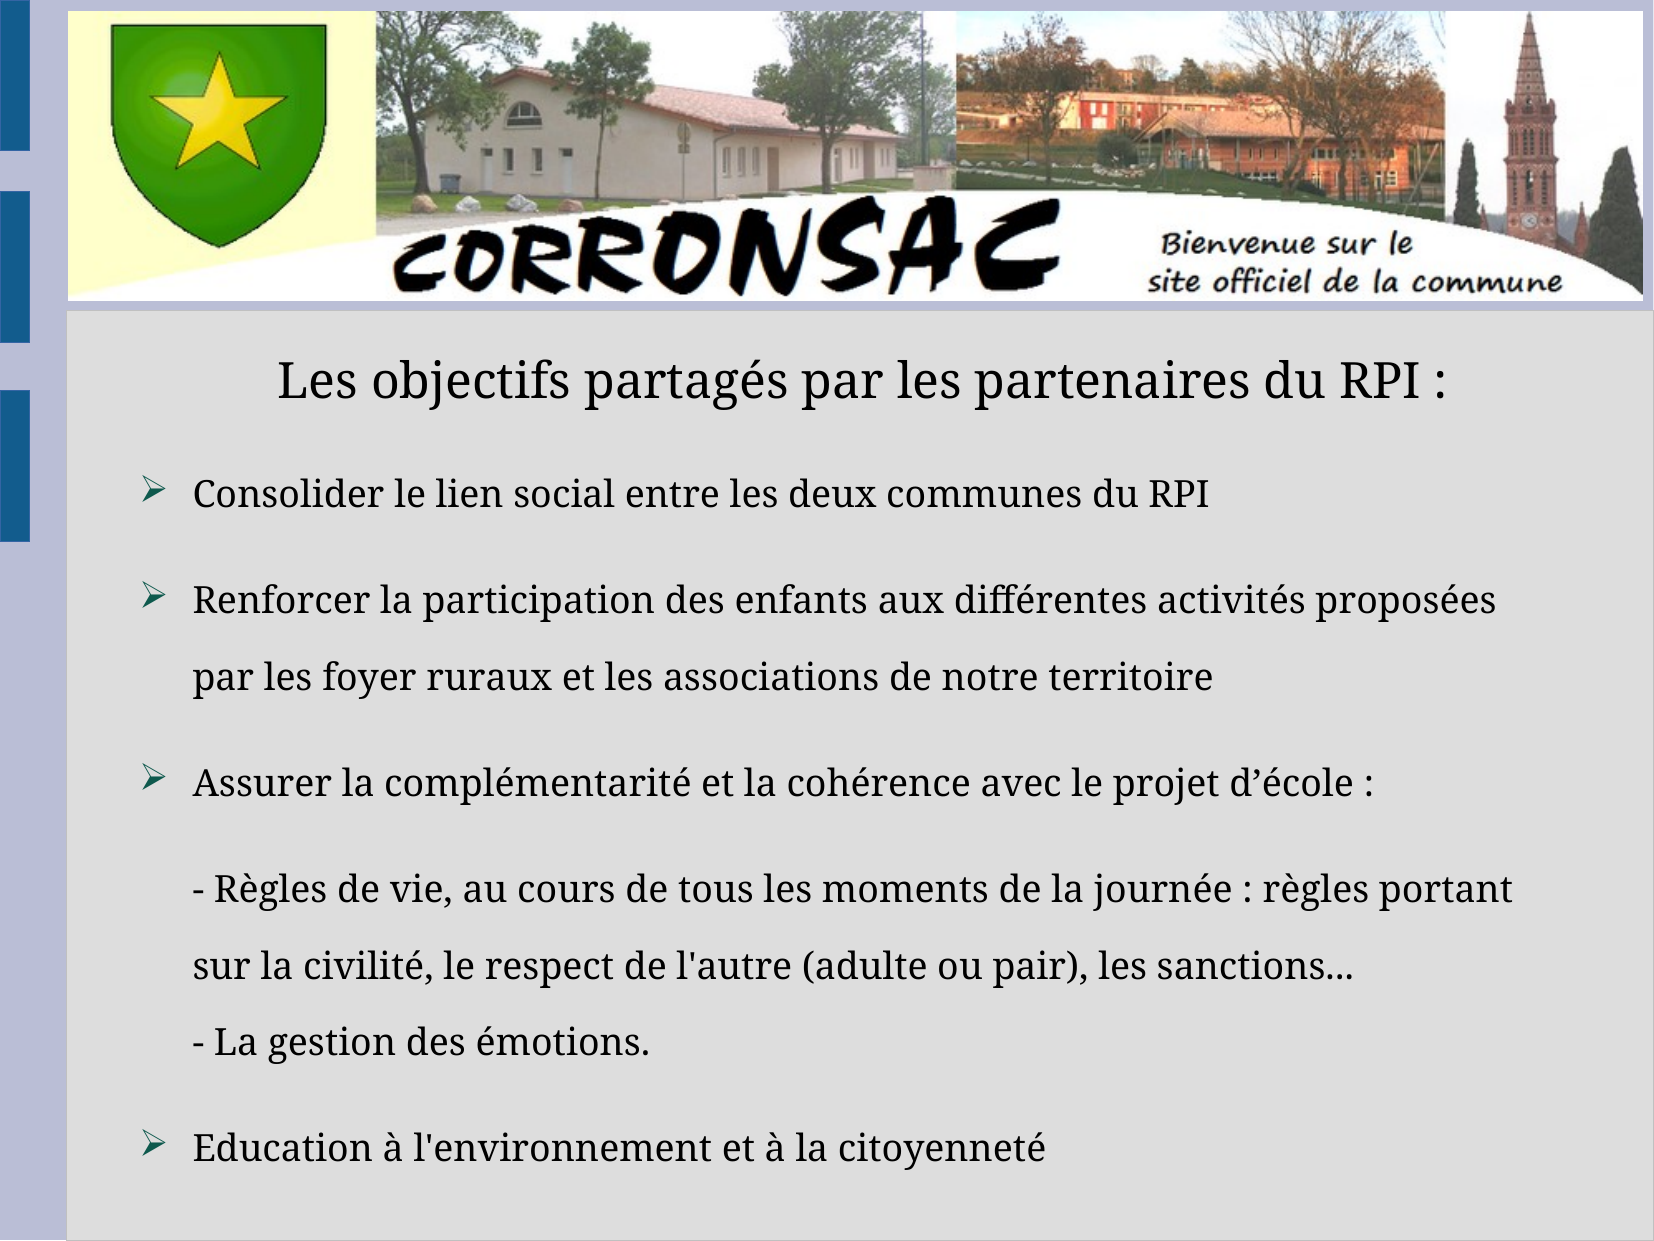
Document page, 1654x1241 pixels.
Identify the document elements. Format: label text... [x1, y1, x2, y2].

list Les objectifs partagés par les partenaires du RPI : Consolider le lien social entre les deux communes du RPI Renforcer la participation des enfants aux différentes activités proposées par les foyer ruraux et les associations de notre territoire Assurer la complémentarité et la cohérence avec le projet d’école : - Règles de vie, au cours de tous les moments de la journée : règles portant sur la civilité, le respect de l'autre (adulte ou pair), les sanctions... - La gestion des émotions. Education à l'environnement et à la citoyenneté [121, 344, 1534, 1152]
picture [68, 11, 1643, 301]
